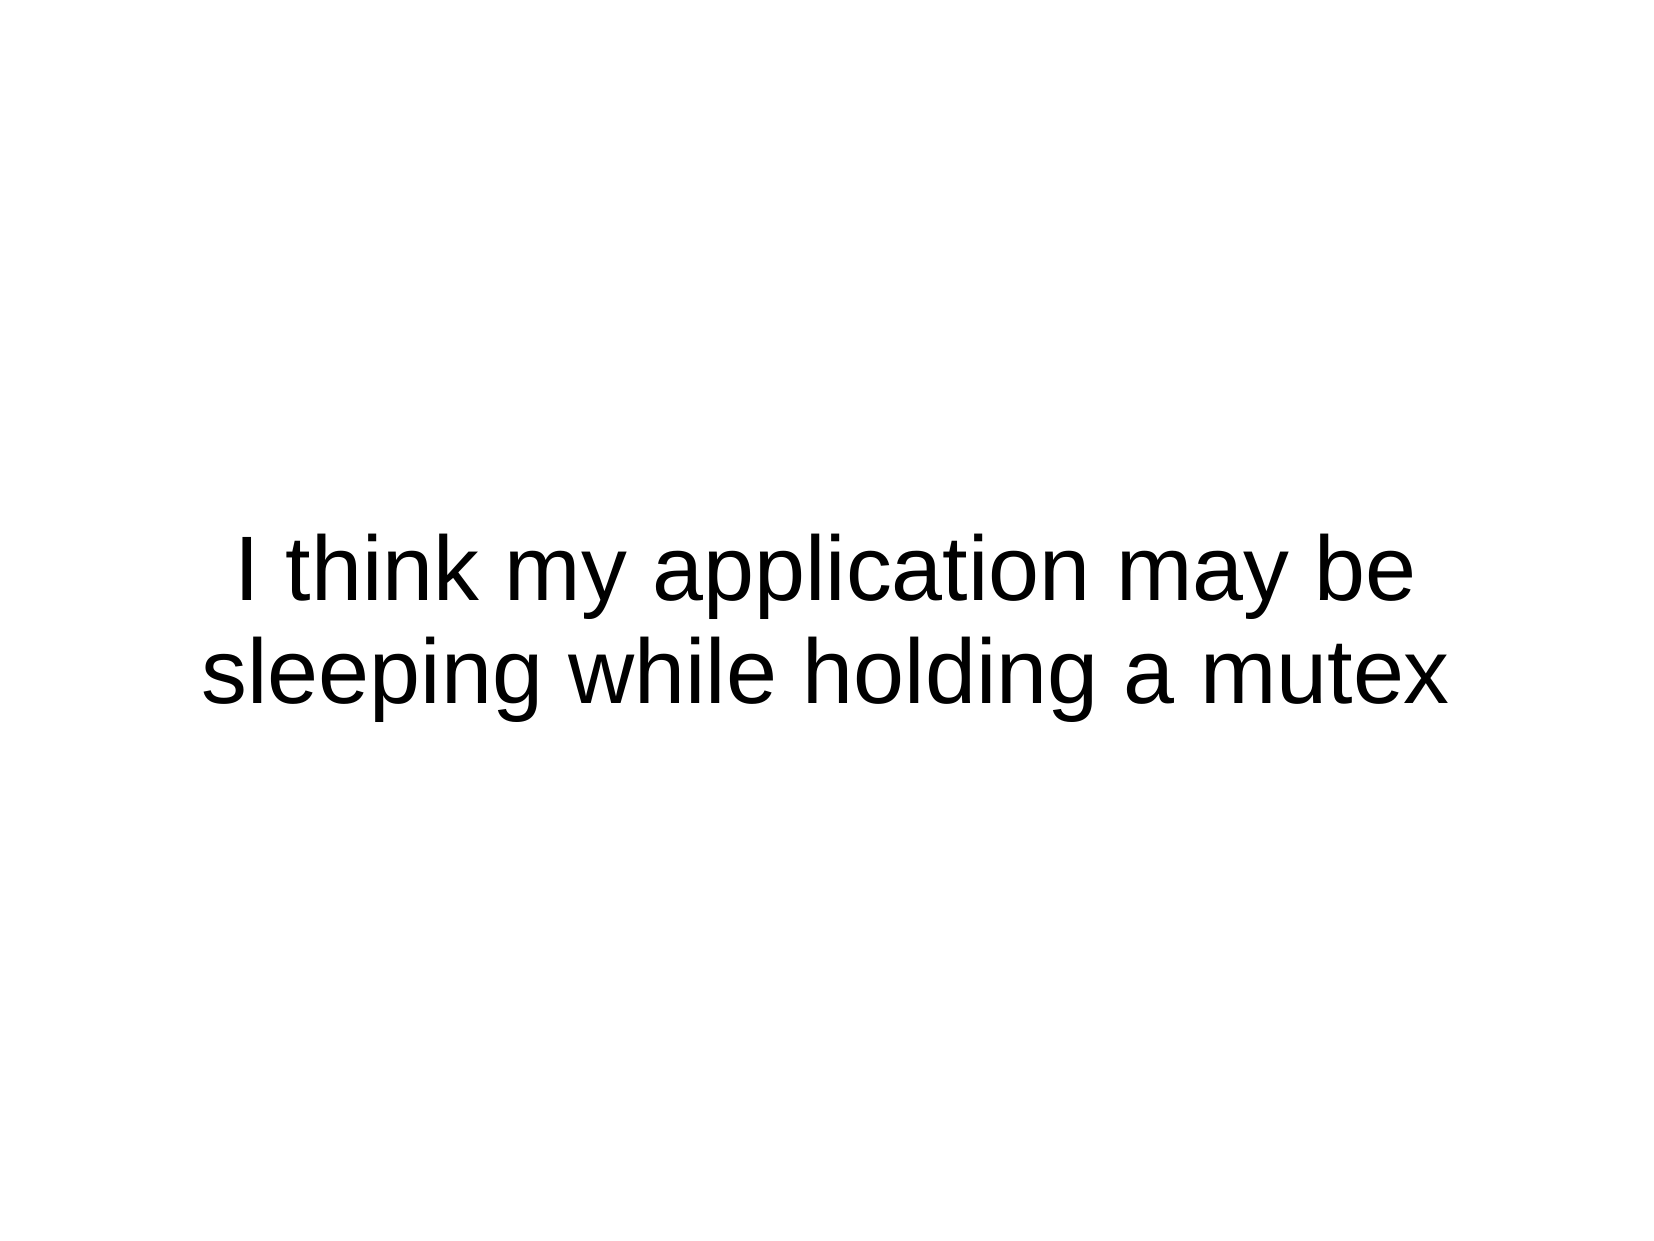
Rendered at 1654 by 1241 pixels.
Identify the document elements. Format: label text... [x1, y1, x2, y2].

title I think my application may be sleeping while holding a mutex [82, 517, 1571, 723]
